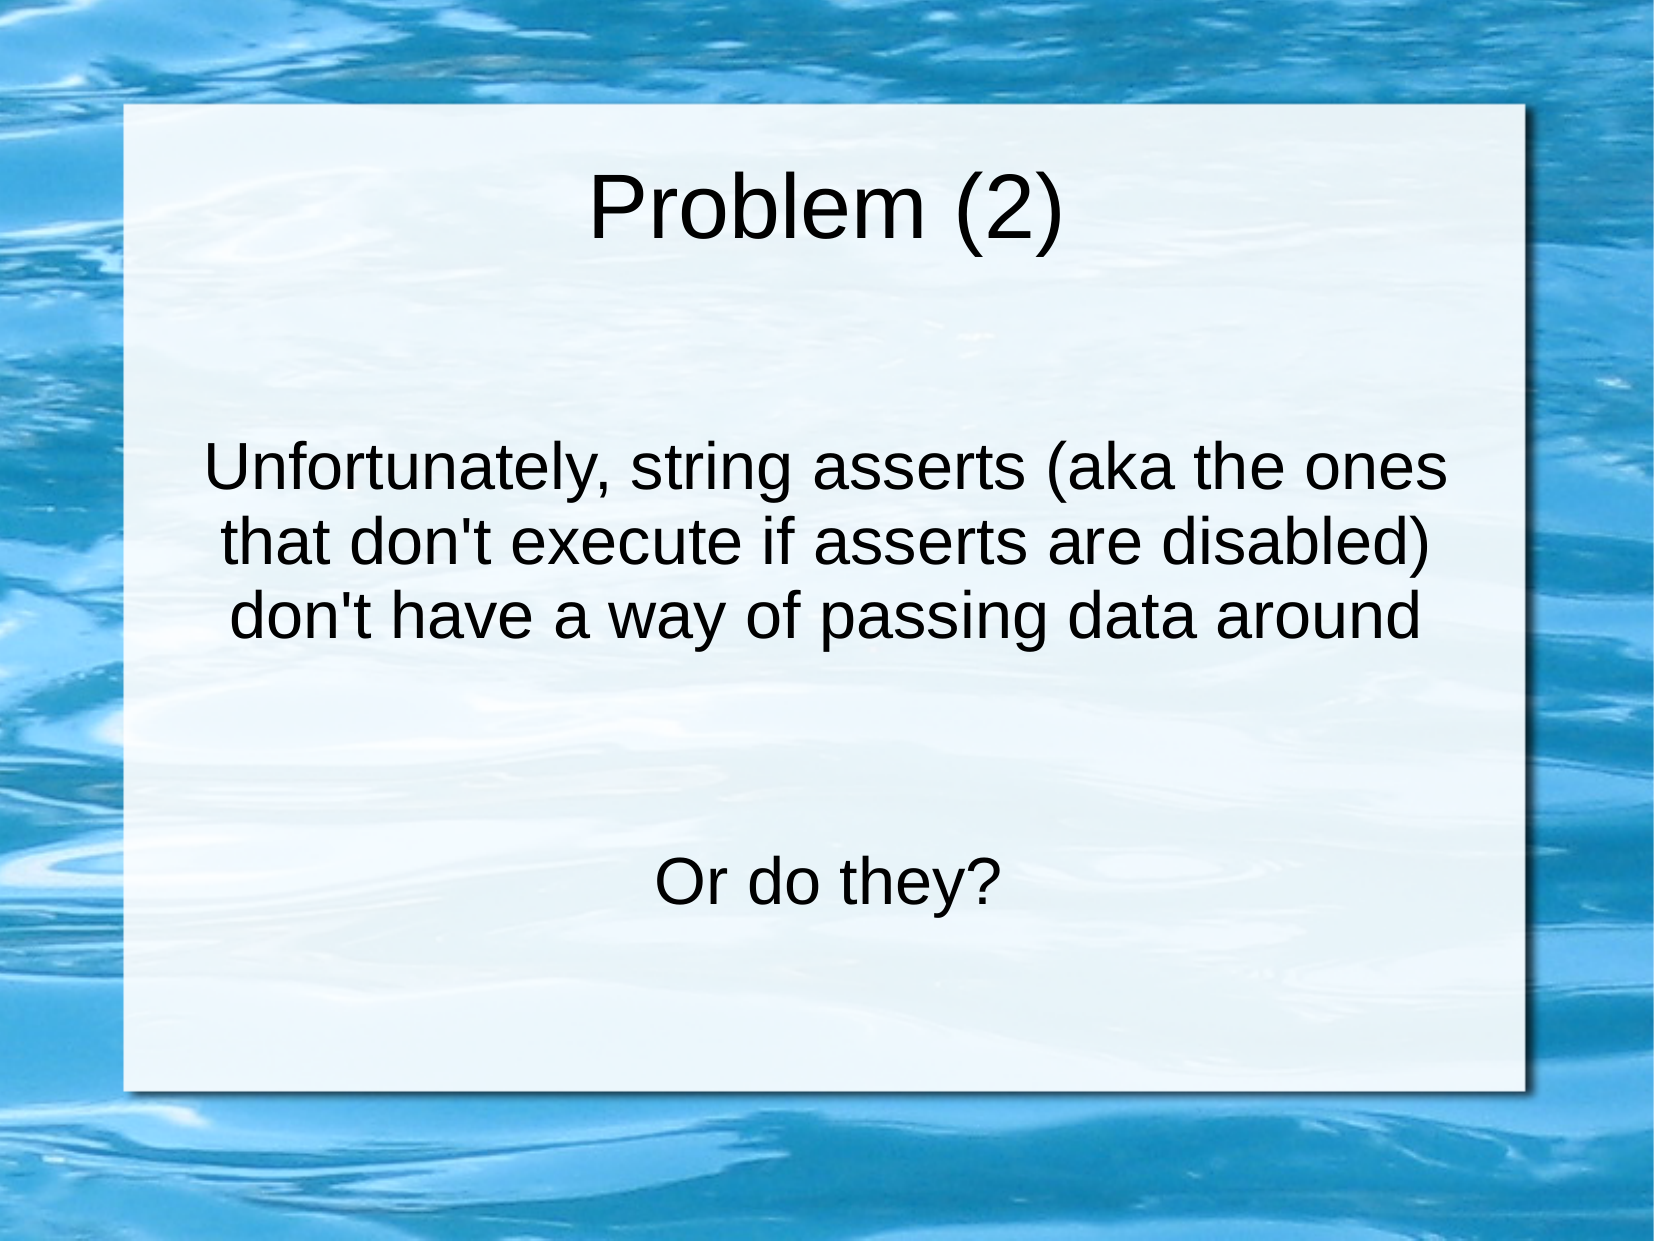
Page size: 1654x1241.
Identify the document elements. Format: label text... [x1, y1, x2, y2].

title Problem (2) [147, 125, 1506, 288]
picture [0, 0, 1654, 1241]
subtitle Unfortunately, string asserts (aka the ones that don't execute if asserts are disabled) don't have a way of passing data around [147, 332, 1506, 751]
text_box Or do they? [150, 787, 1509, 976]
